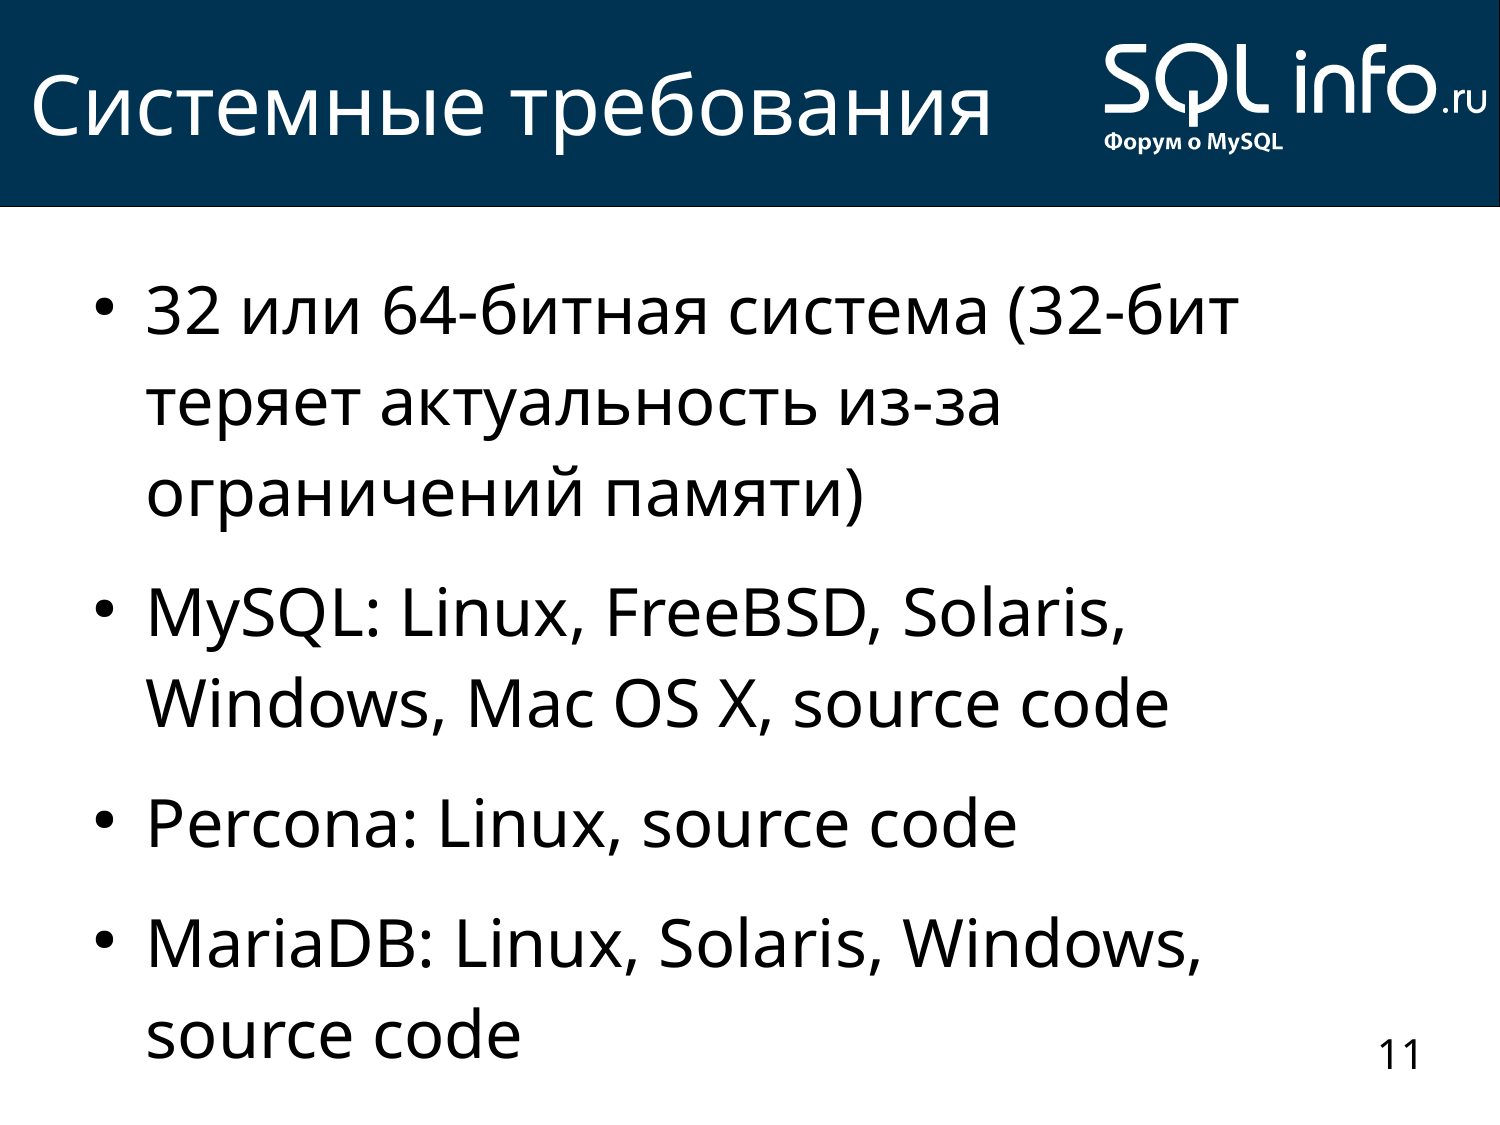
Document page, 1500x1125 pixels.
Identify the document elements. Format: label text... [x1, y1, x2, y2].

picture [1093, 29, 1495, 166]
list 32 или 64-битная система (32-бит теряет актуальность из-за ограничений памяти) MySQL: Linux, FreeBSD, Solaris, Windows, Mac OS X, source code Percona: Linux, source code MariaDB: Linux, Solaris, Windows, source code [75, 263, 1425, 916]
title Системные требования [29, 0, 1093, 207]
